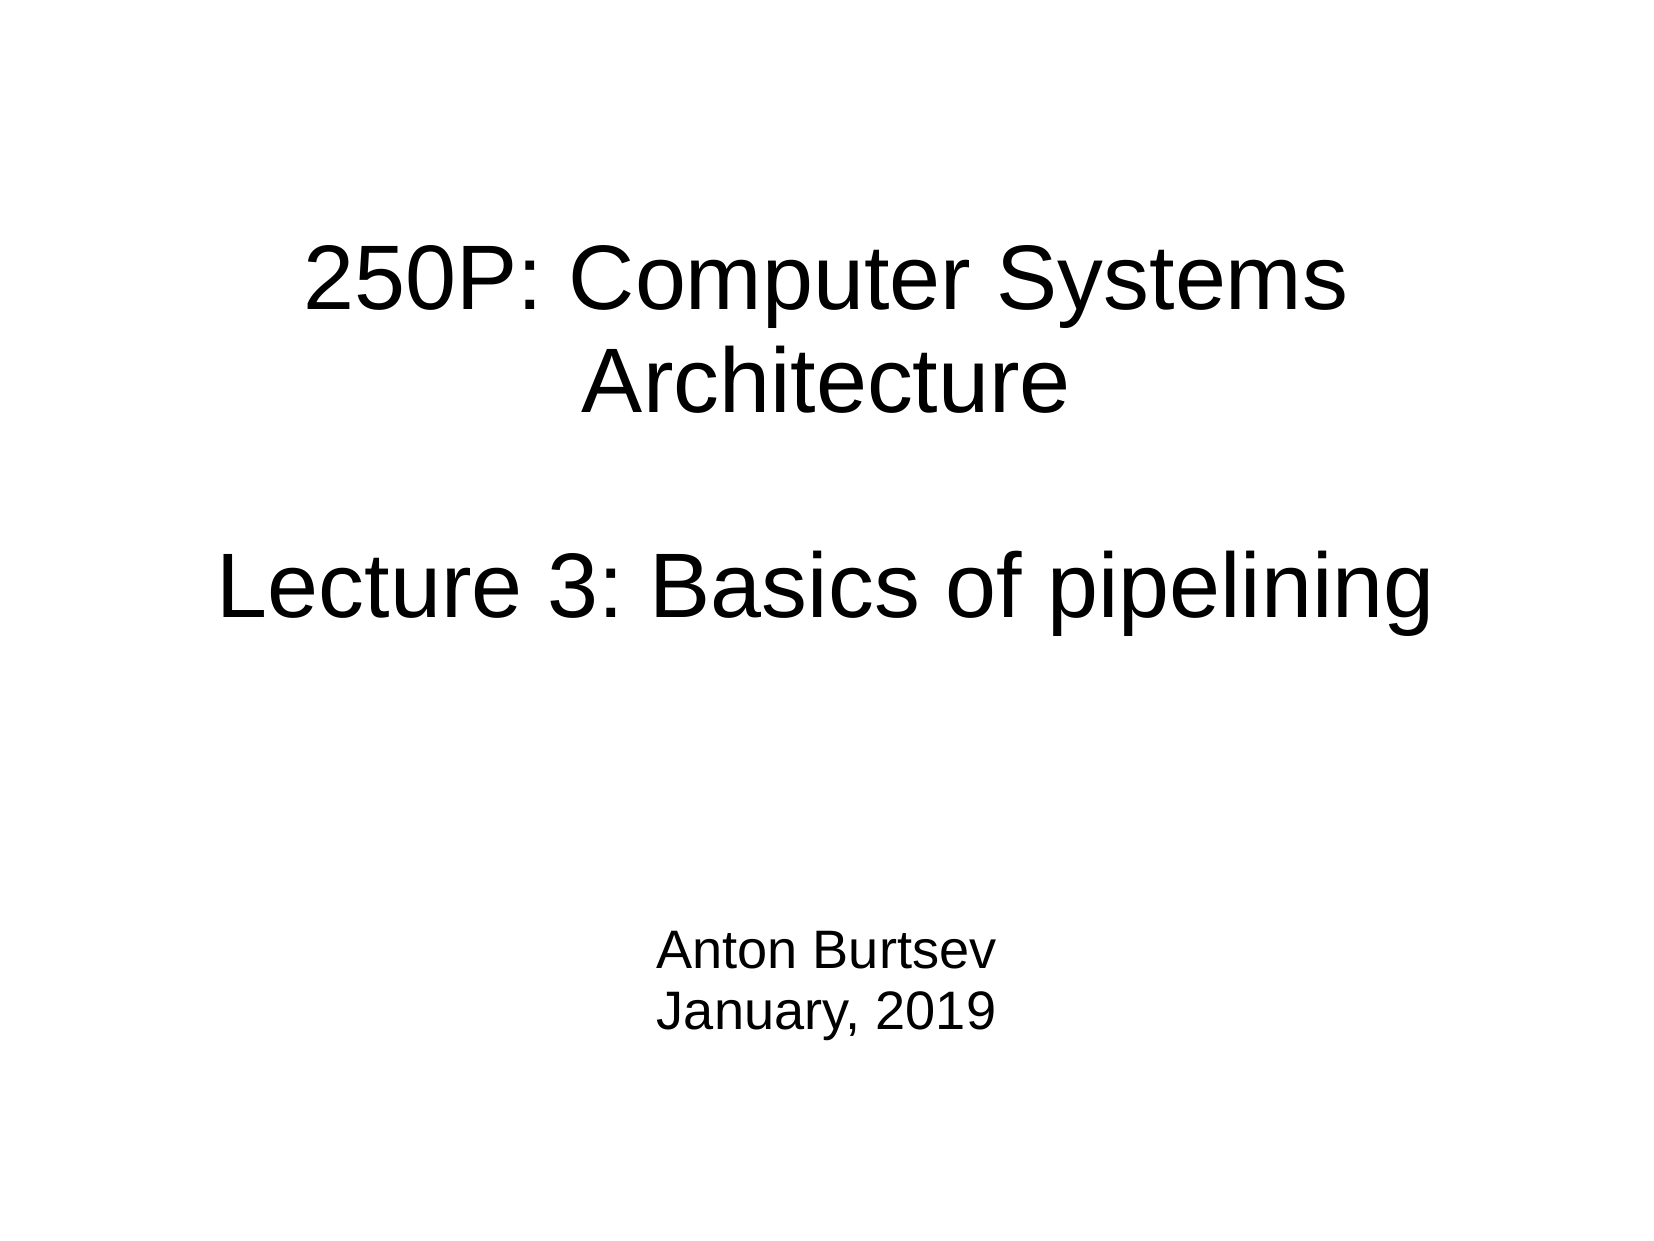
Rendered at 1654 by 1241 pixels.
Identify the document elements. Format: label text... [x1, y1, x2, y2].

title 250P: Computer Systems Architecture Lecture 3: Basics of pipelining [82, 113, 1571, 637]
subtitle Anton Burtsev January, 2019 [82, 637, 1571, 1109]
